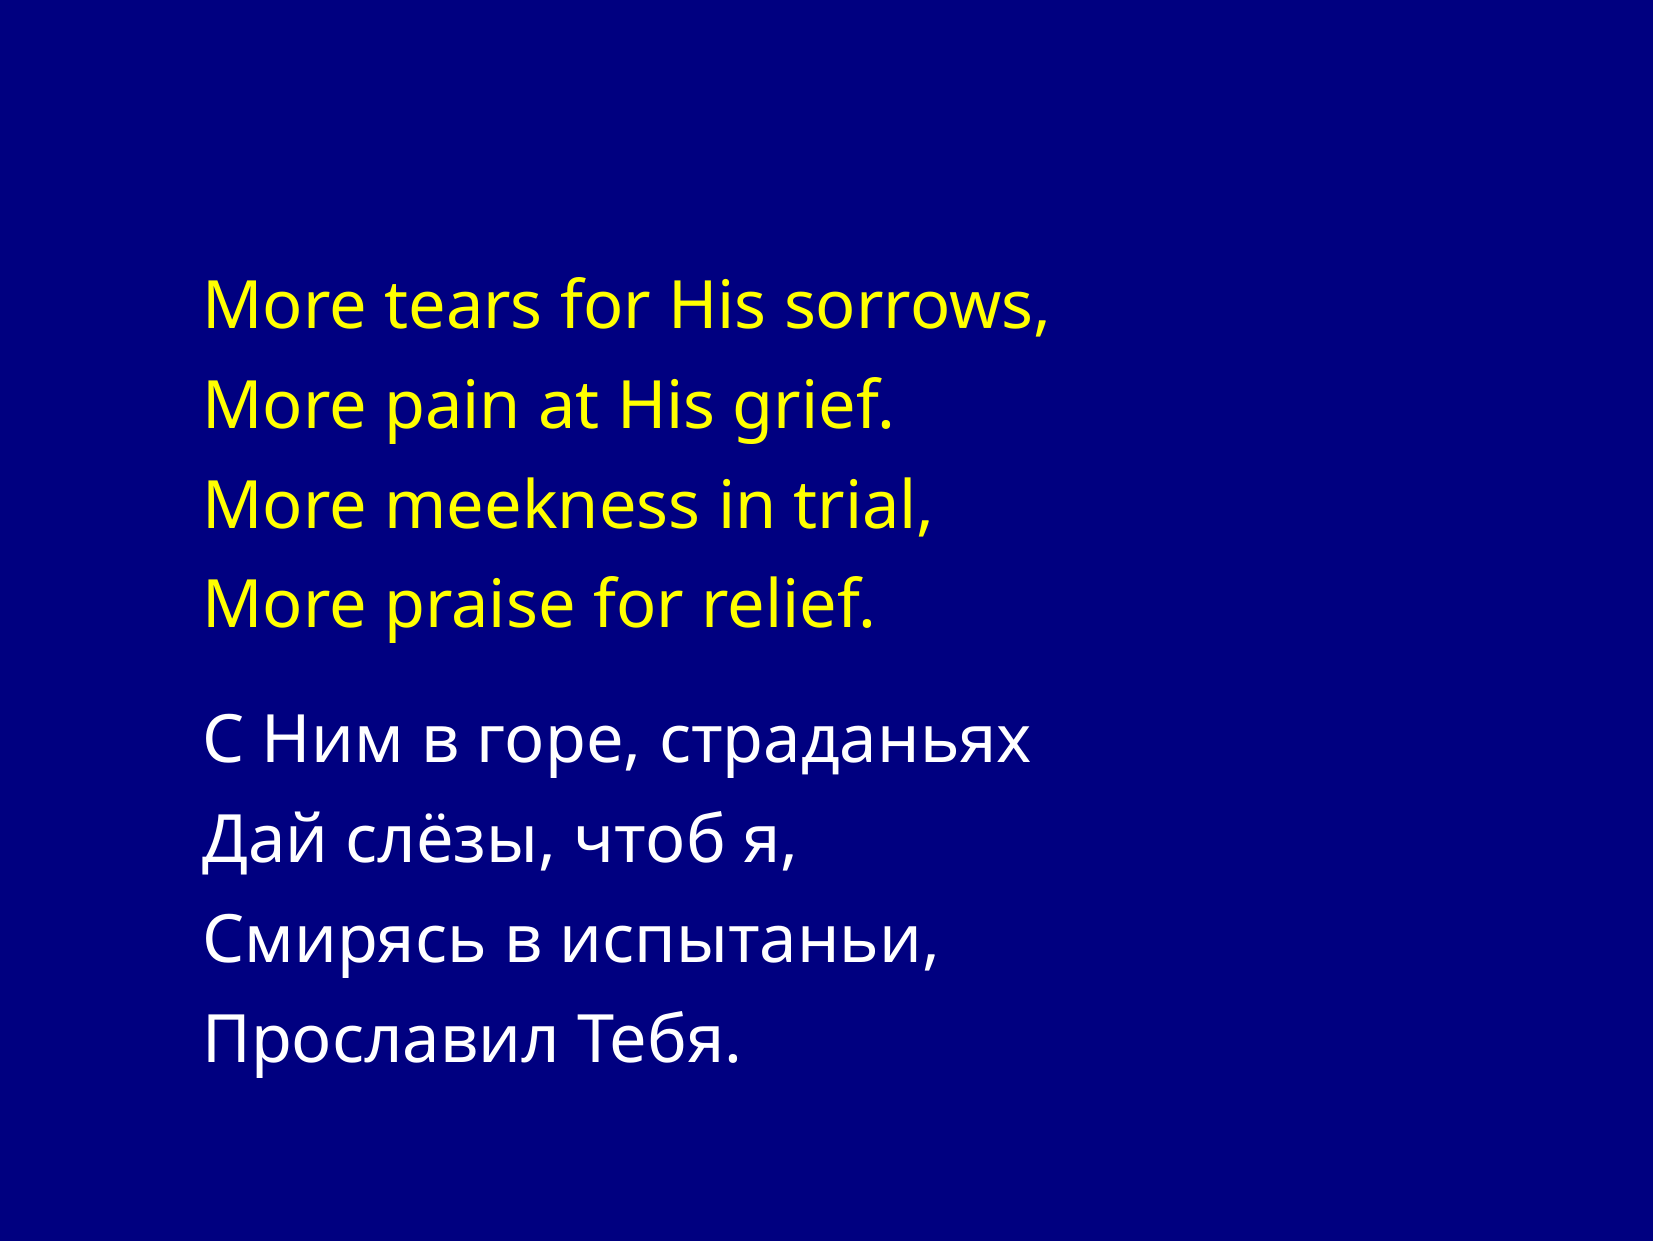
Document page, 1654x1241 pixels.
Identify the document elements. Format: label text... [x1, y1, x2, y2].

text_box С Ним в горе, страданьях Дай слёзы, чтоб я, Смирясь в испытаньи, Прославил Тебя. [75, 675, 1576, 1163]
text_box More tears for His sorrows, More pain at His grief. More meekness in trial, More praise for relief. [75, 150, 1576, 638]
